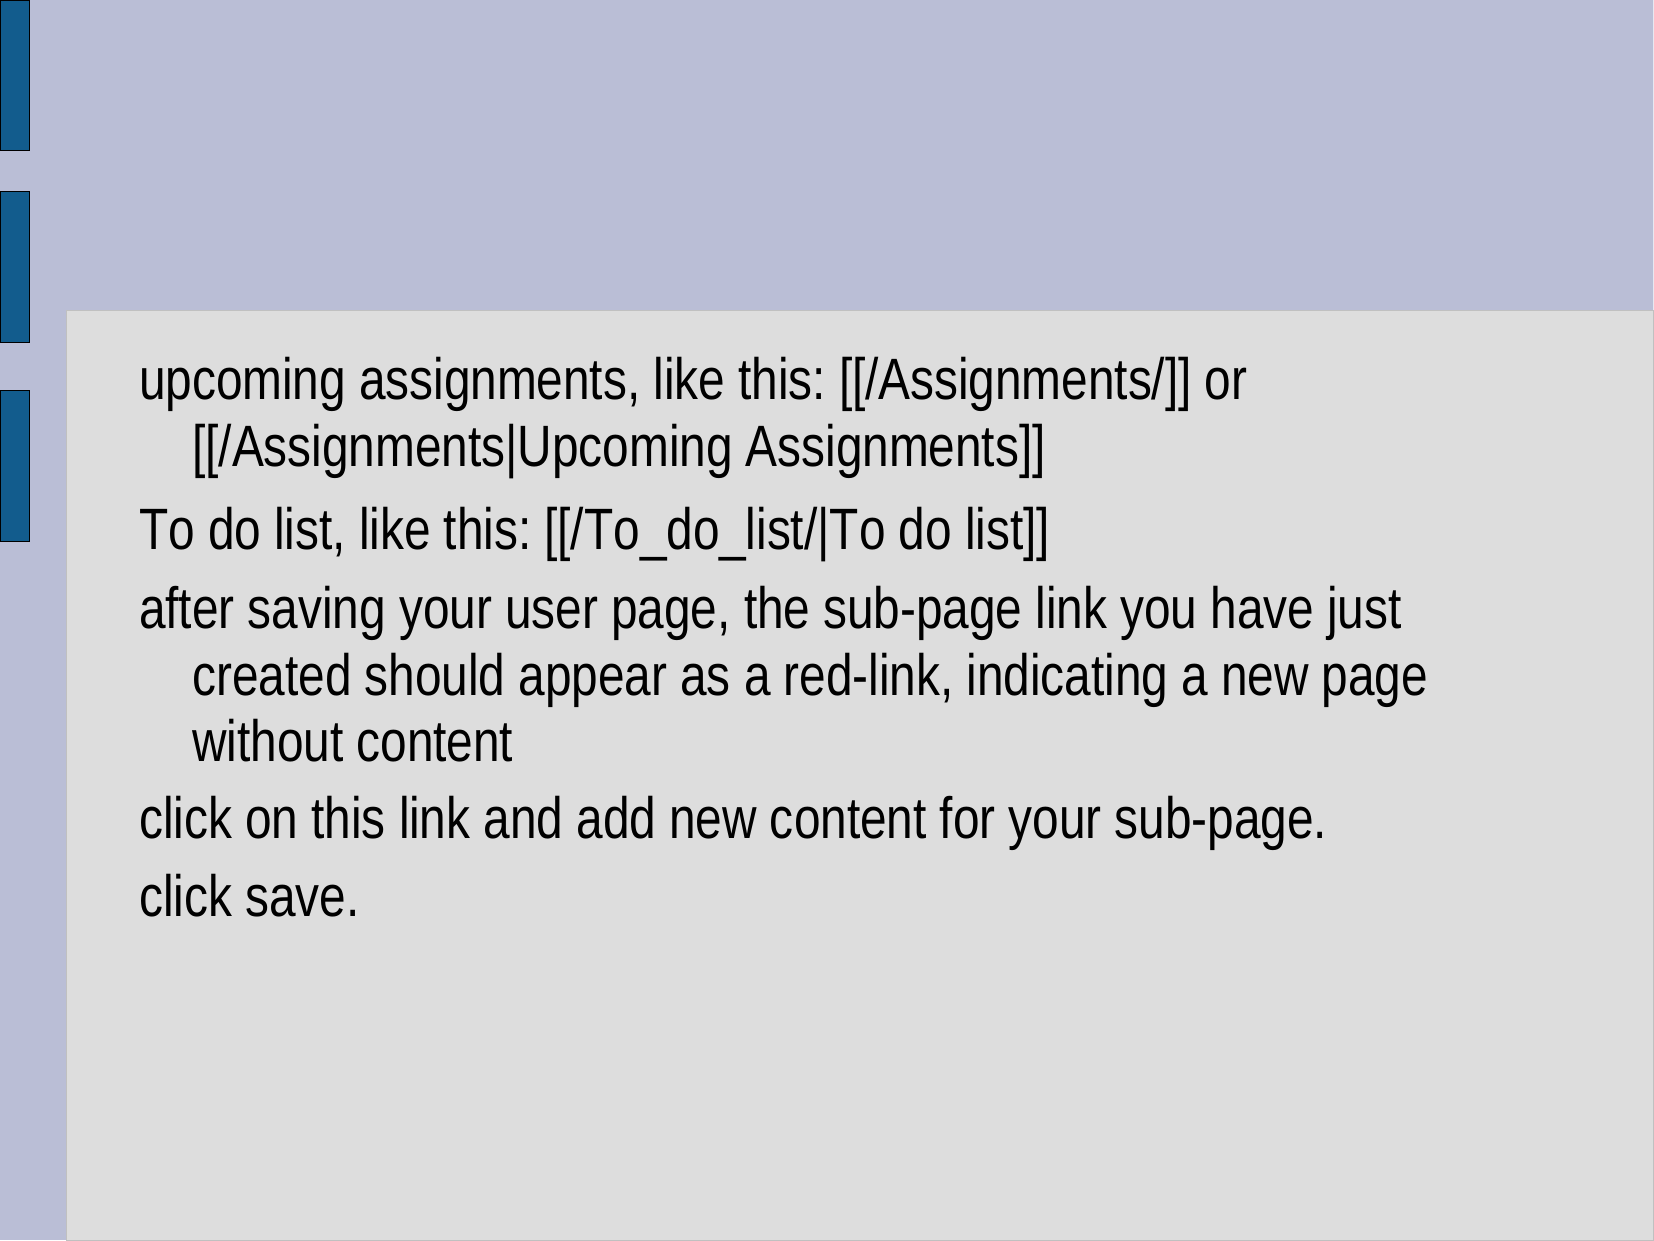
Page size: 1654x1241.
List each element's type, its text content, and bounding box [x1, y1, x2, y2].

list upcoming assignments, like this: [[/Assignments/]] or [[/Assignments|Upcoming Assignments]] To do list, like this: [[/To_do_list/|To do list]] after saving your user page, the sub-page link you have just created should appear as a red-link, indicating a new page without content click on this link and add new content for your sub-page. click save. [121, 344, 1534, 1127]
